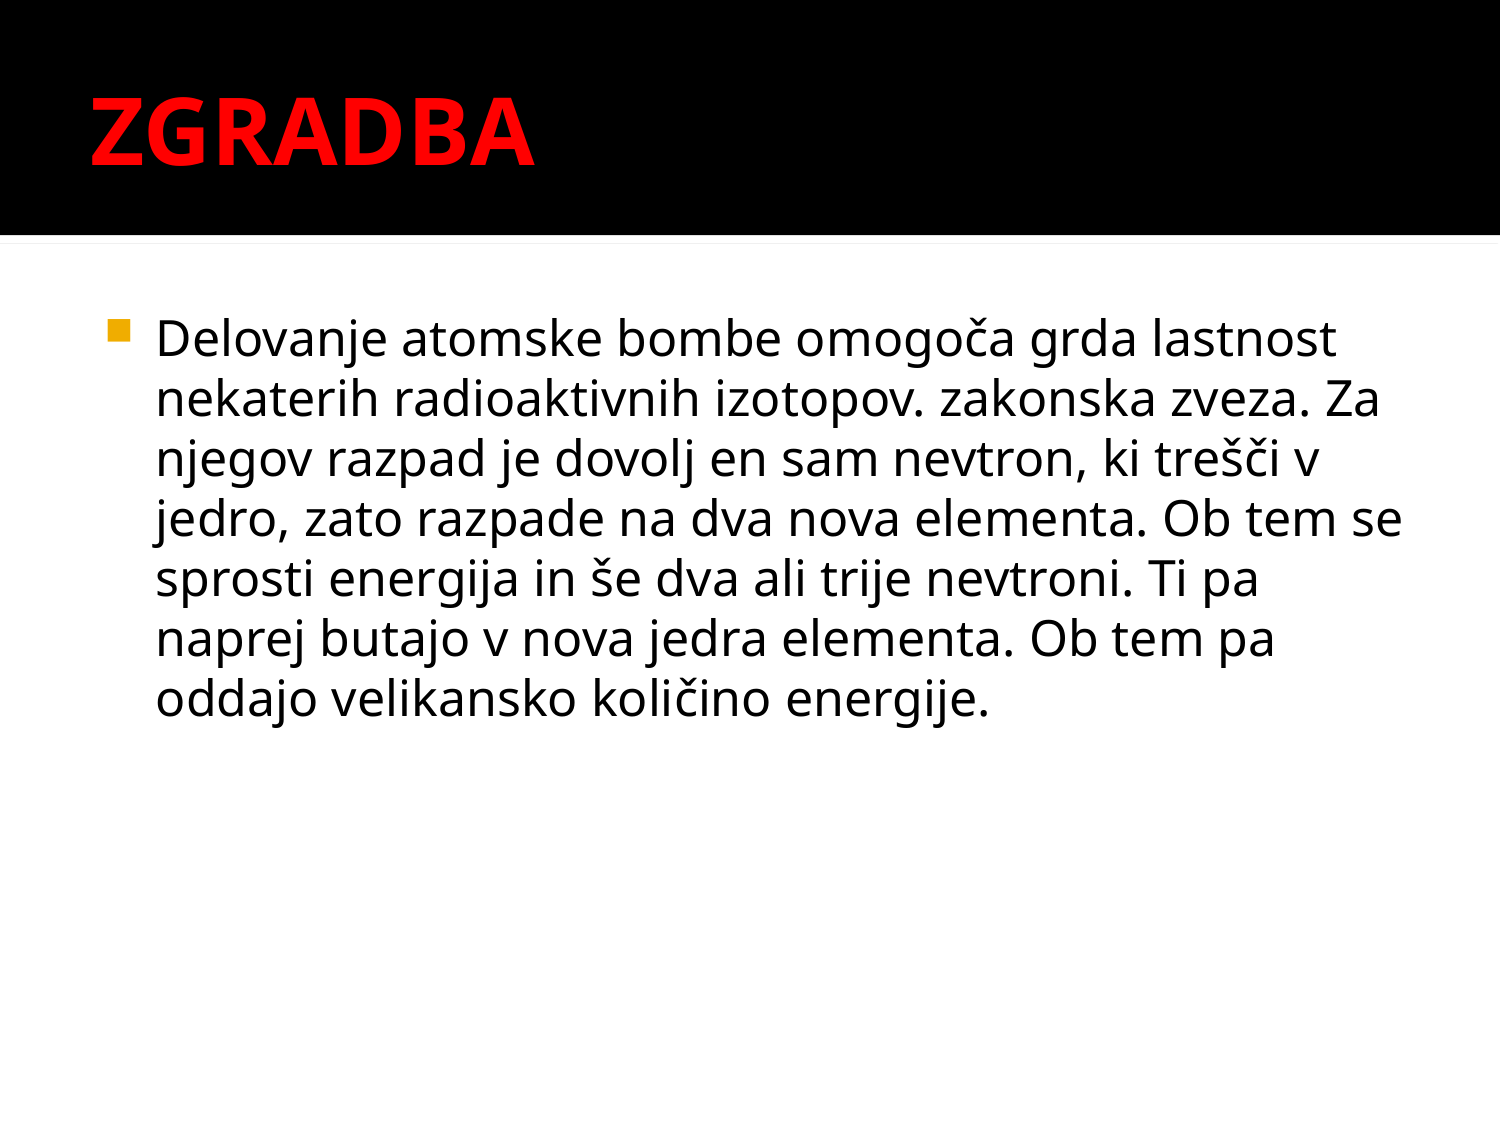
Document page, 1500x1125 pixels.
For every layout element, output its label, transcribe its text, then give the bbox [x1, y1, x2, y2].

list Delovanje atomske bombe omogoča grda lastnost nekaterih radioaktivnih izotopov. zakonska zveza. Za njegov razpad je dovolj en sam nevtron, ki trešči v jedro, zato razpade na dva nova elementa. Ob tem se sprosti energija in še dva ali trije nevtroni. Ti pa naprej butajo v nova jedra elementa. Ob tem pa oddajo velikansko količino energije. [75, 291, 1425, 1050]
title ZGRADBA [75, 25, 1425, 231]
